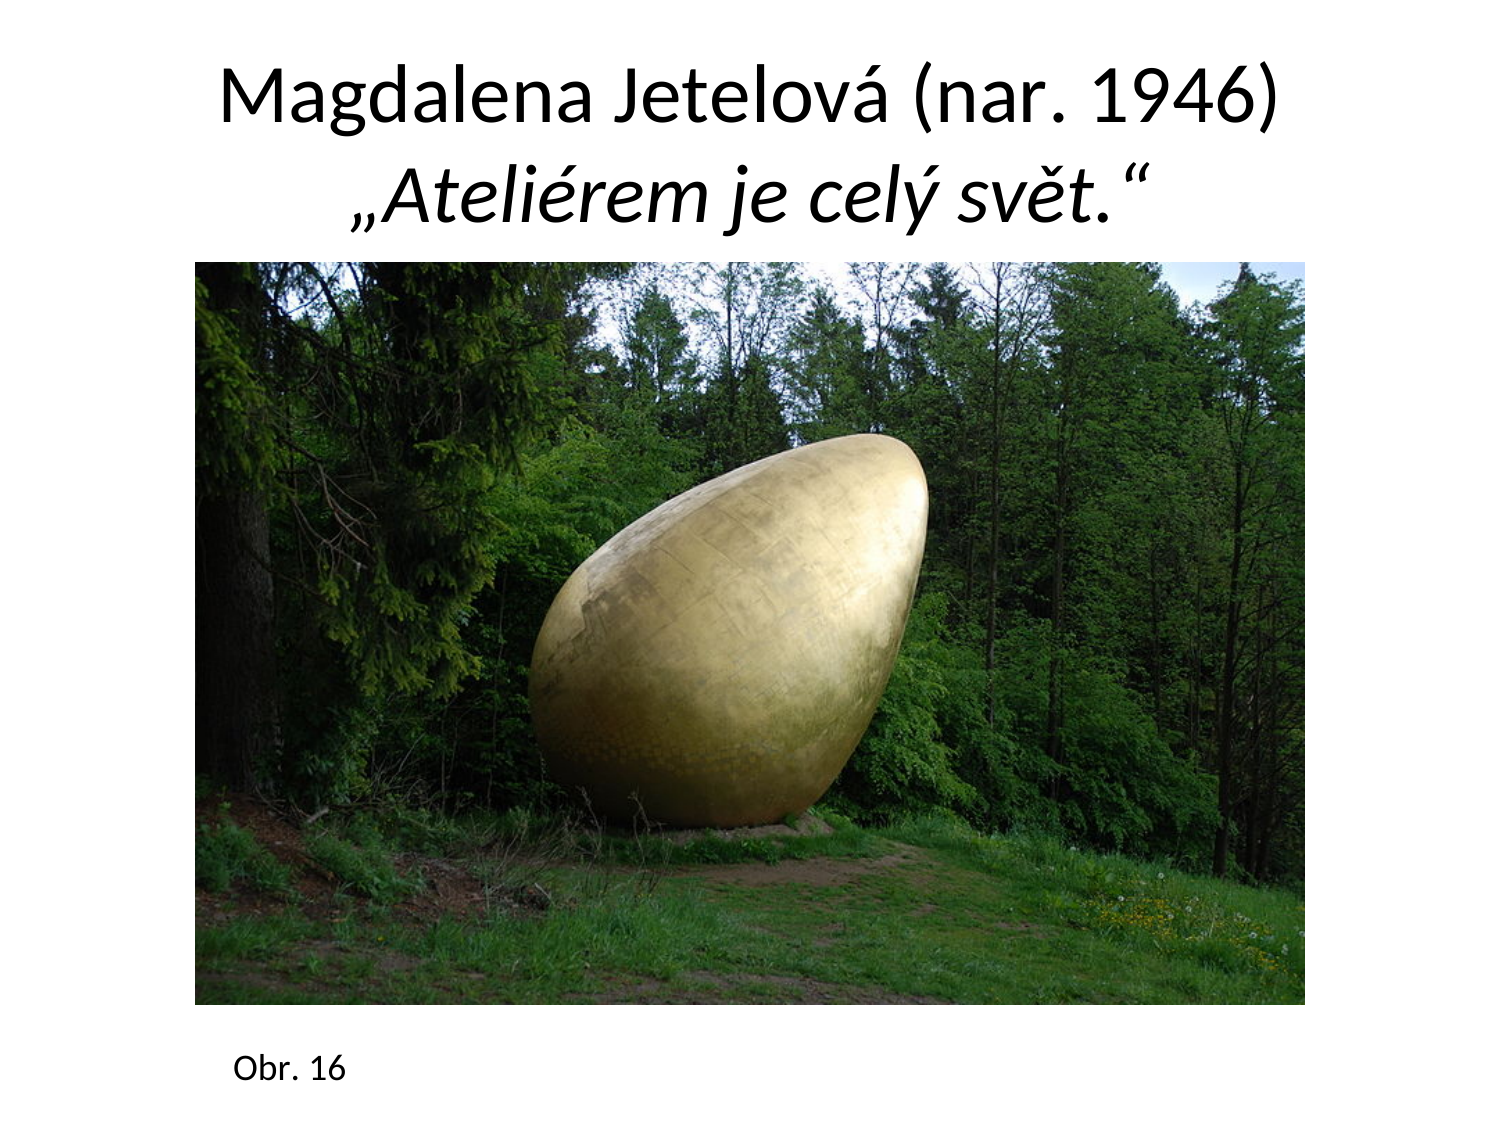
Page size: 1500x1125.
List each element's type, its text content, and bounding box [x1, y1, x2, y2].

text_box [195, 262, 1305, 1006]
title Magdalena Jetelová (nar. 1946) „Ateliérem je celý svět.“ [75, 31, 1426, 247]
text_box Obr. 16 [218, 1034, 1433, 1096]
